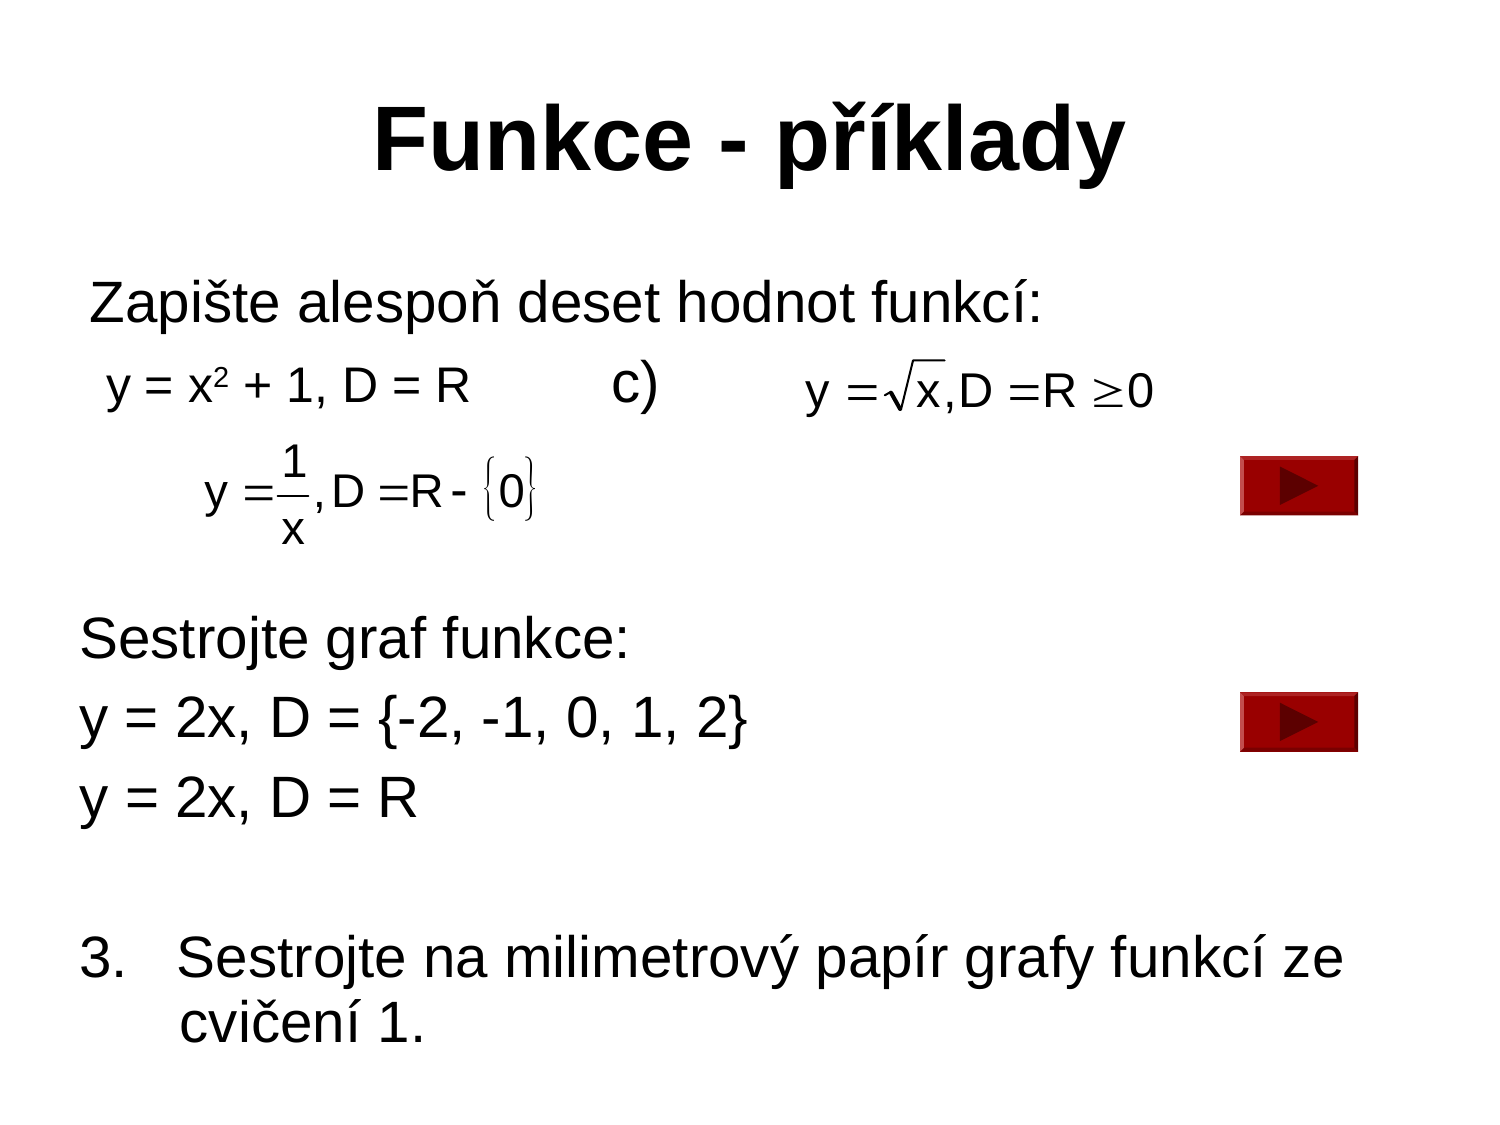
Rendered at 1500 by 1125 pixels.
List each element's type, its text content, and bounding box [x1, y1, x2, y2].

title Funkce - příklady [75, 45, 1426, 233]
text_box [1241, 692, 1359, 752]
text_box 12 [1240, 692, 1244, 752]
text_box Sestrojte graf funkce: y = 2x, D = {-2, -1, 0, 1, 2} y = 2x, D = R [64, 597, 1402, 858]
text_box 12 [1240, 456, 1244, 516]
text_box 3. Sestrojte na milimetrový papír grafy funkcí ze cvičení 1. [64, 916, 1402, 1083]
chart [797, 350, 1164, 428]
chart [196, 432, 548, 555]
list Zapište alespoň deset hodnot funkcí: y = x2 + 1, D = R c) [74, 262, 1412, 551]
text_box [1241, 456, 1359, 516]
